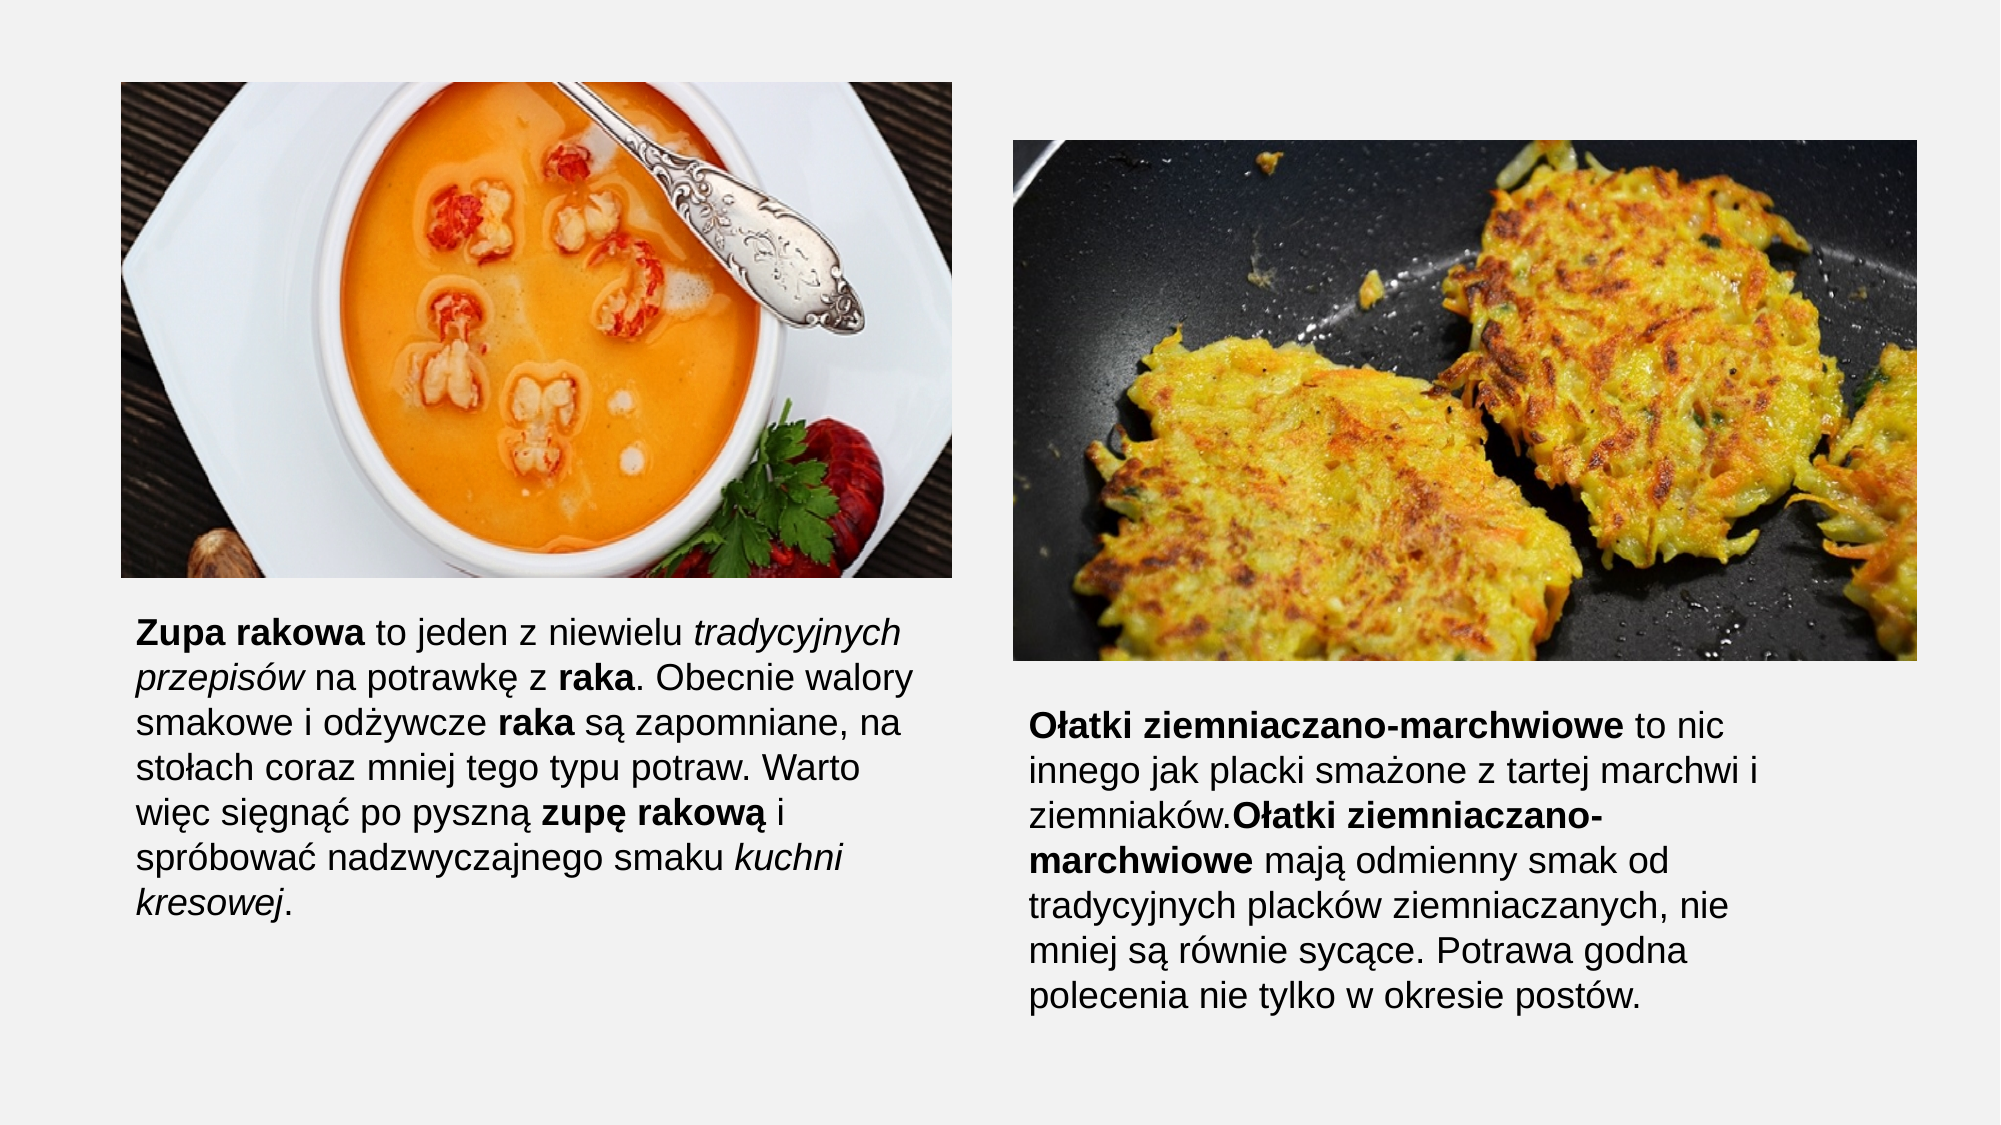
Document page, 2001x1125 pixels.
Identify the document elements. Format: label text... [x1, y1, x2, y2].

picture [121, 82, 952, 578]
picture [1013, 140, 1917, 661]
text_box Ołatki ziemniaczano-marchwiowe to nic innego jak placki smażone z tartej marchwi i ziemniaków.Ołatki ziemniaczano-marchwiowe mają odmienny smak od tradycyjnych placków ziemniaczanych, nie mniej są równie sycące. Potrawa godna polecenia nie tylko w okresie postów. [1013, 693, 1823, 1024]
text_box Zupa rakowa to jeden z niewielu tradycyjnych przepisów na potrawkę z raka. Obecnie walory smakowe i odżywcze raka są zapomniane, na stołach coraz mniej tego typu potraw. Warto więc sięgnąć po pyszną zupę rakową i spróbować nadzwyczajnego smaku kuchni kresowej. [121, 600, 952, 931]
